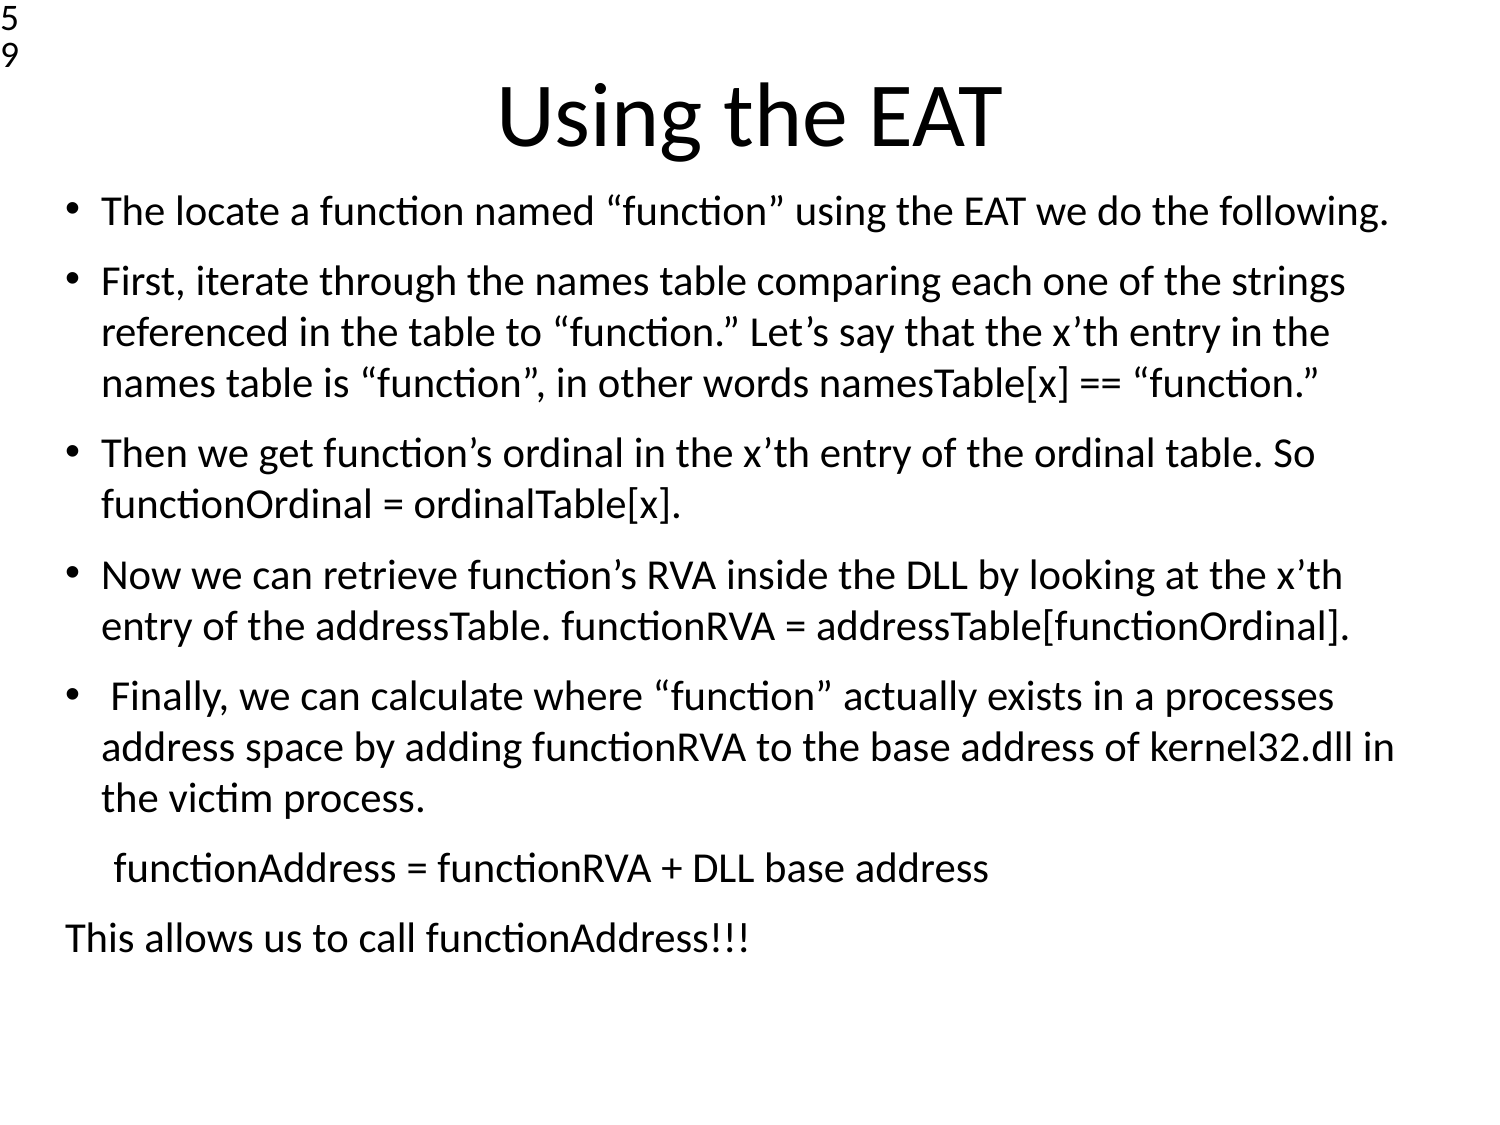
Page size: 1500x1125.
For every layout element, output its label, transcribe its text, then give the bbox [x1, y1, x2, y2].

title Using the EAT [75, 45, 1425, 174]
list The locate a function named “function” using the EAT we do the following. First, iterate through the names table comparing each one of the strings referenced in the table to “function.” Let’s say that the x’th entry in the names table is “function”, in other words namesTable[x] == “function.” Then we get function’s ordinal in the x’th entry of the ordinal table. So functionOrdinal = ordinalTable[x]. Now we can retrieve function’s RVA inside the DLL by looking at the x’th entry of the addressTable. functionRVA = addressTable[functionOrdinal]. Finally, we can calculate where “function” actually exists in a processes address space by adding functionRVA to the base address of kernel32.dll in the victim process. functionAddress = functionRVA + DLL base address This allows us to call functionAddress!!! [50, 174, 1425, 1075]
